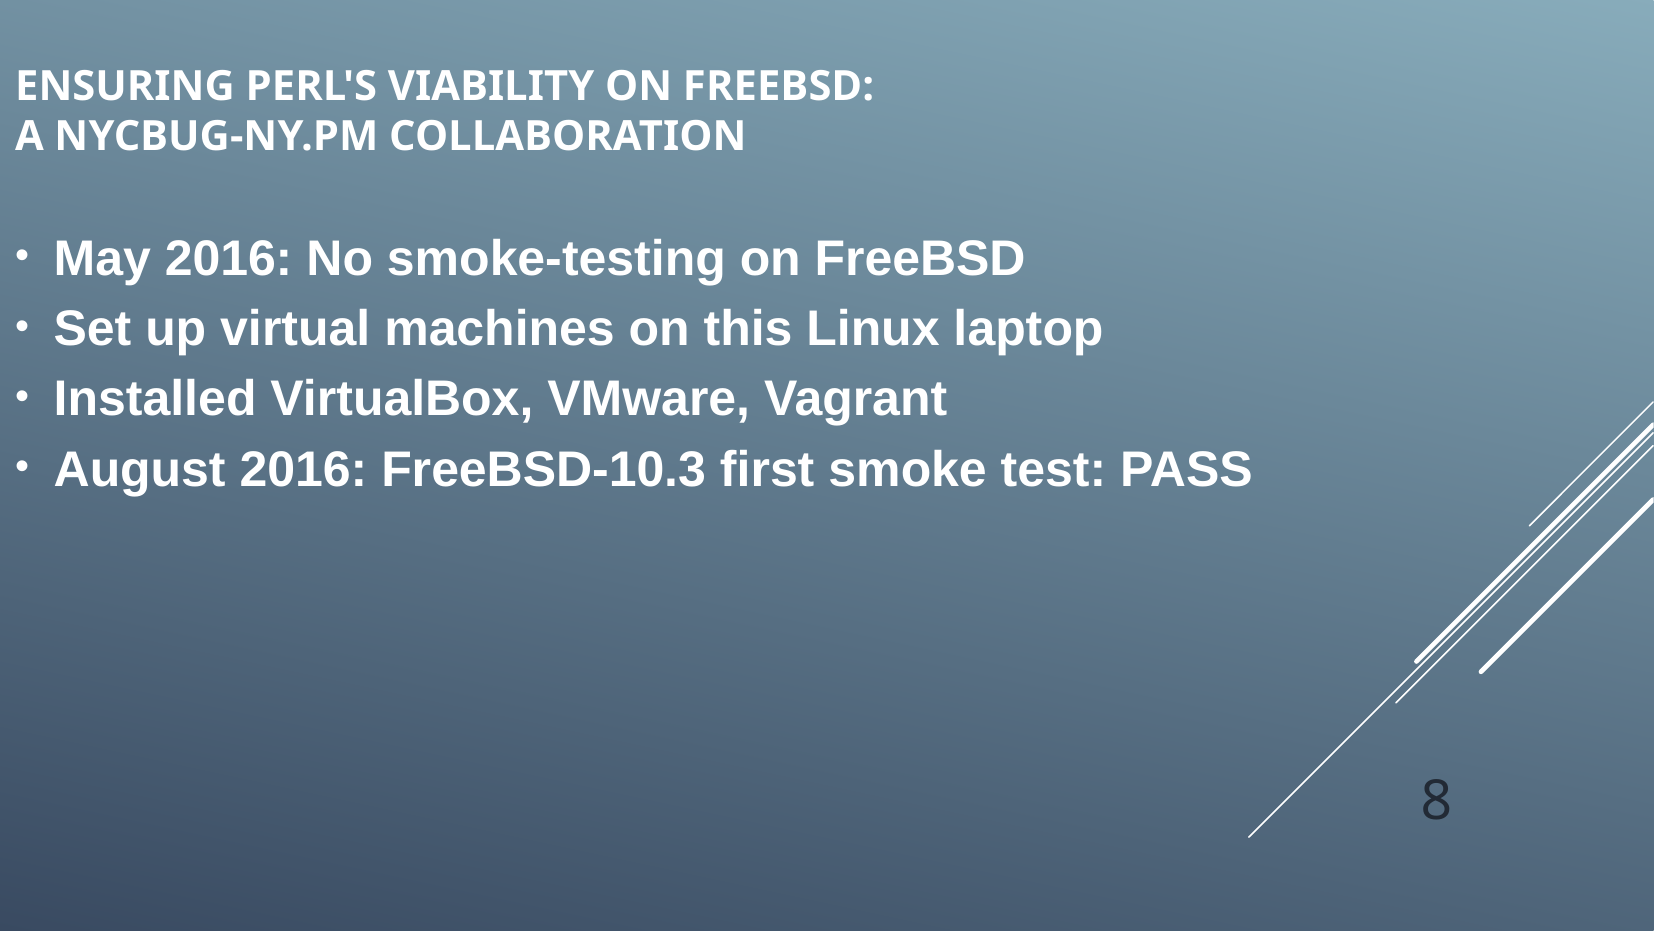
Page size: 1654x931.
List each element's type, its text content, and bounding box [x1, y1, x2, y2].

subtitle May 2016: No smoke-testing on FreeBSD Set up virtual machines on this Linux laptop Installed VirtualBox, VMware, Vagrant August 2016: FreeBSD-10.3 first smoke test: PASS [0, 217, 1489, 871]
title Ensuring Perl's Viability on FreeBSD: A NYCBUG-NY.PM Collaboration [0, 36, 1163, 180]
